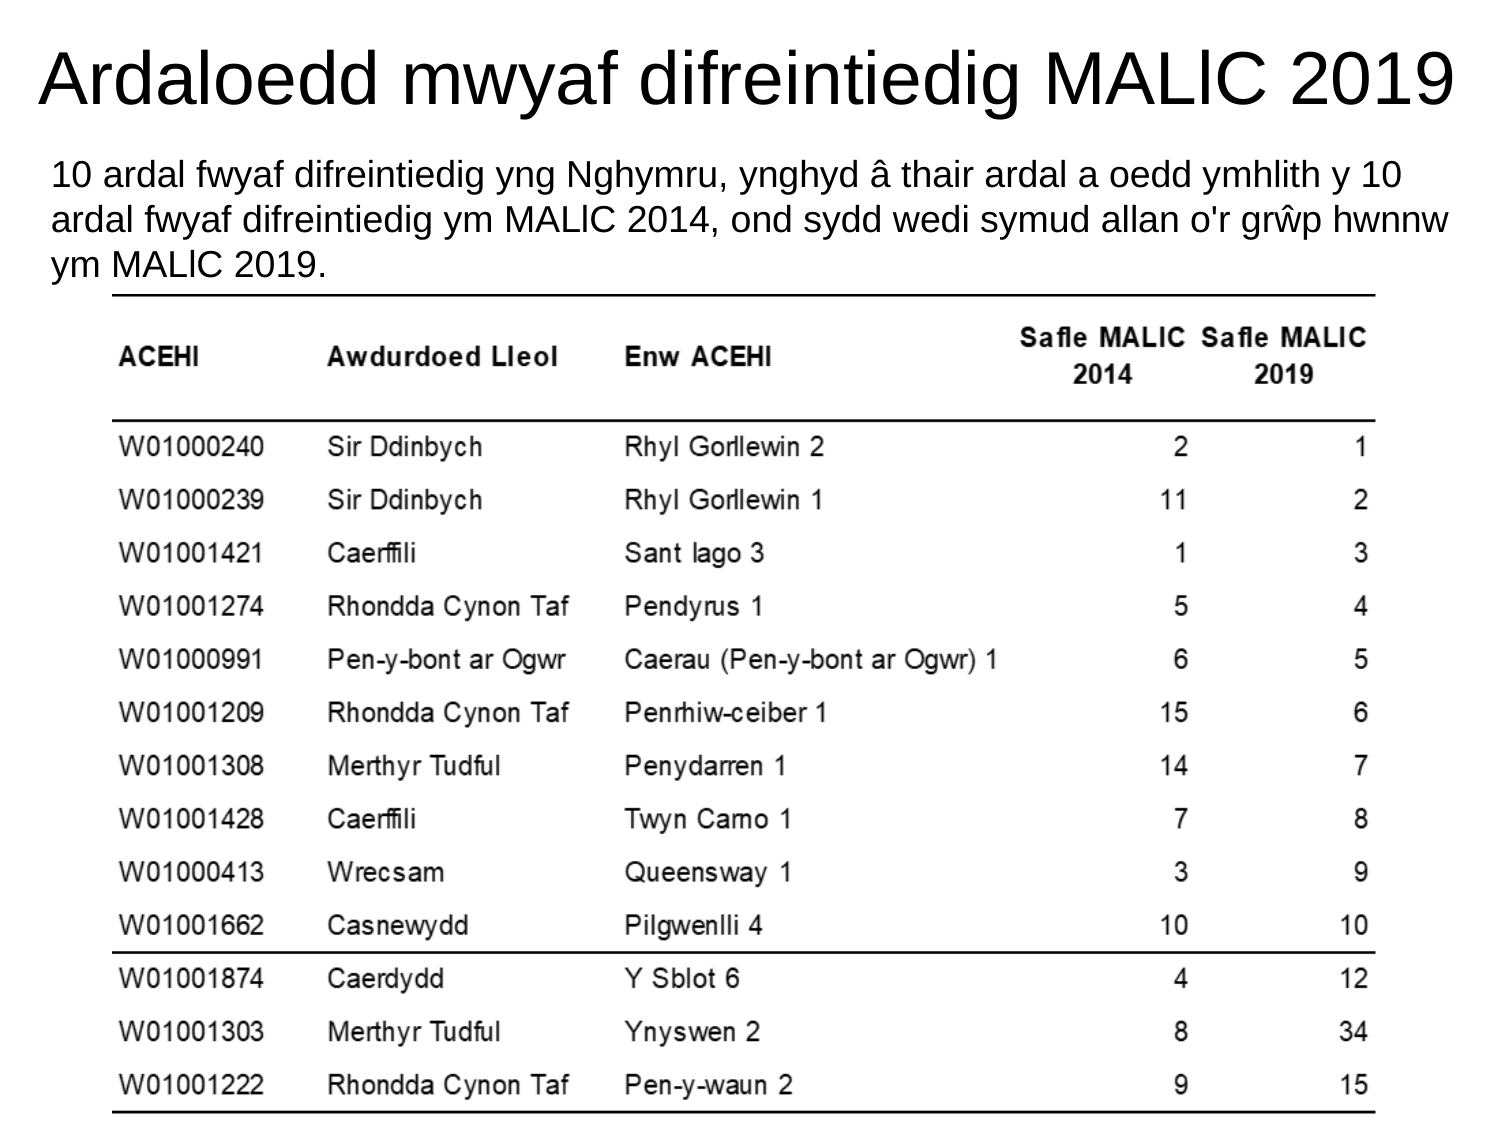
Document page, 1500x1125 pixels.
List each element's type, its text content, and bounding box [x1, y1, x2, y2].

picture [112, 294, 1377, 1115]
text_box 10 ardal fwyaf difreintiedig yng Nghymru, ynghyd â thair ardal a oedd ymhlith y 10 ardal fwyaf difreintiedig ym MALlC 2014, ond sydd wedi symud allan o'r grŵp hwnnw ym MALlC 2019. [36, 143, 1478, 293]
text_box Ardaloedd mwyaf difreintiedig MALlC 2019 [17, 22, 1478, 129]
